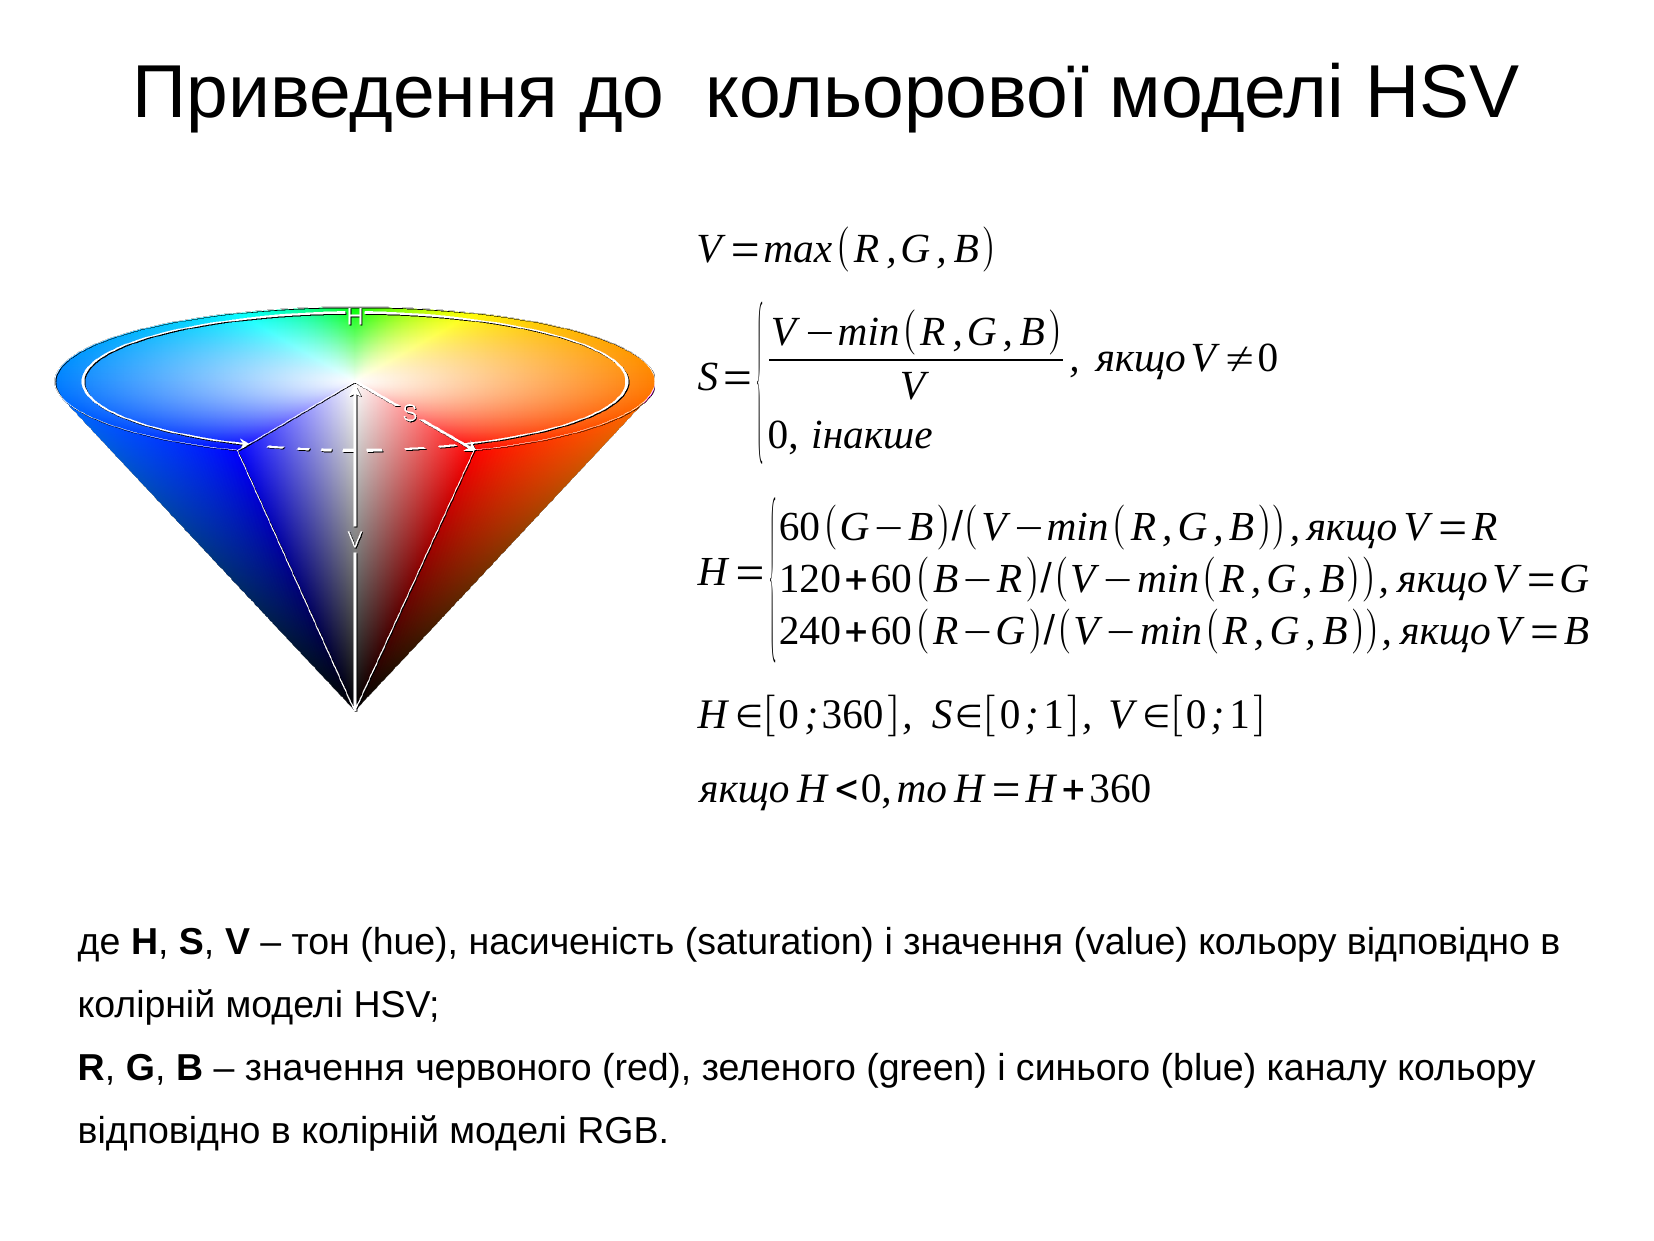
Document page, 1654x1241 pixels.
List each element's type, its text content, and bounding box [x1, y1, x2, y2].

list де H, S, V – тон (hue), насиченість (saturation) і значення (value) кольору відповідно в колірній моделі HSV; R, G, B – значення червоного (red), зеленого (green) і синього (blue) каналу кольору відповідно в колірній моделі RGB. [77, 480, 1566, 1200]
chart [690, 765, 1157, 812]
picture [54, 269, 655, 749]
chart [690, 690, 1270, 738]
chart [690, 225, 1002, 275]
chart [690, 495, 1599, 664]
title Приведення до кольорової моделі HSV [82, 49, 1571, 257]
chart [690, 300, 1287, 466]
